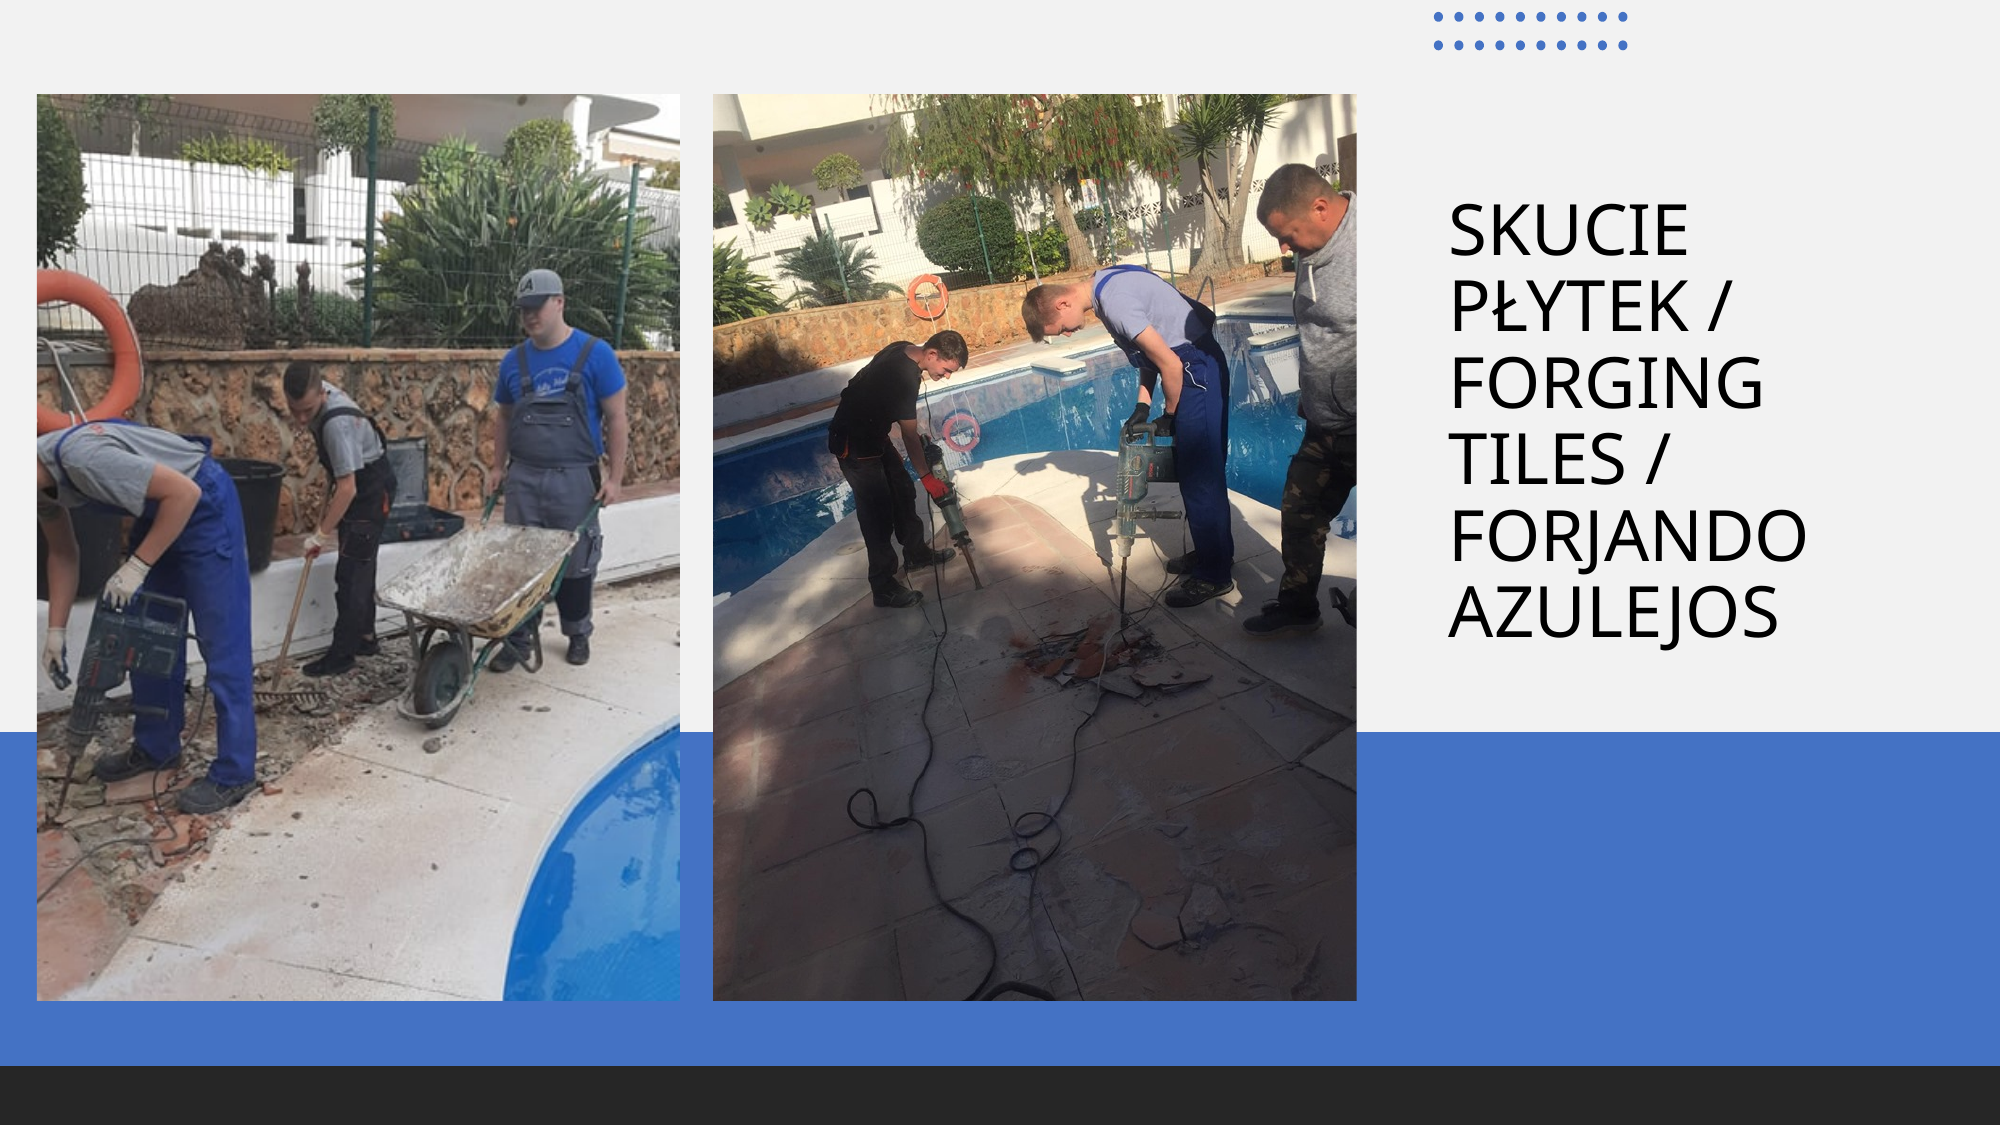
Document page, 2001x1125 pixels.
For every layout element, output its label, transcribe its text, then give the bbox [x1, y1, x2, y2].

text_box [0, 0, 2000, 1125]
picture [713, 94, 1357, 1001]
title SKUCIE PŁYTEK / FORGING TILES / FORJANDO AZULEJOS [1433, 184, 1940, 661]
picture [36, 94, 680, 1001]
